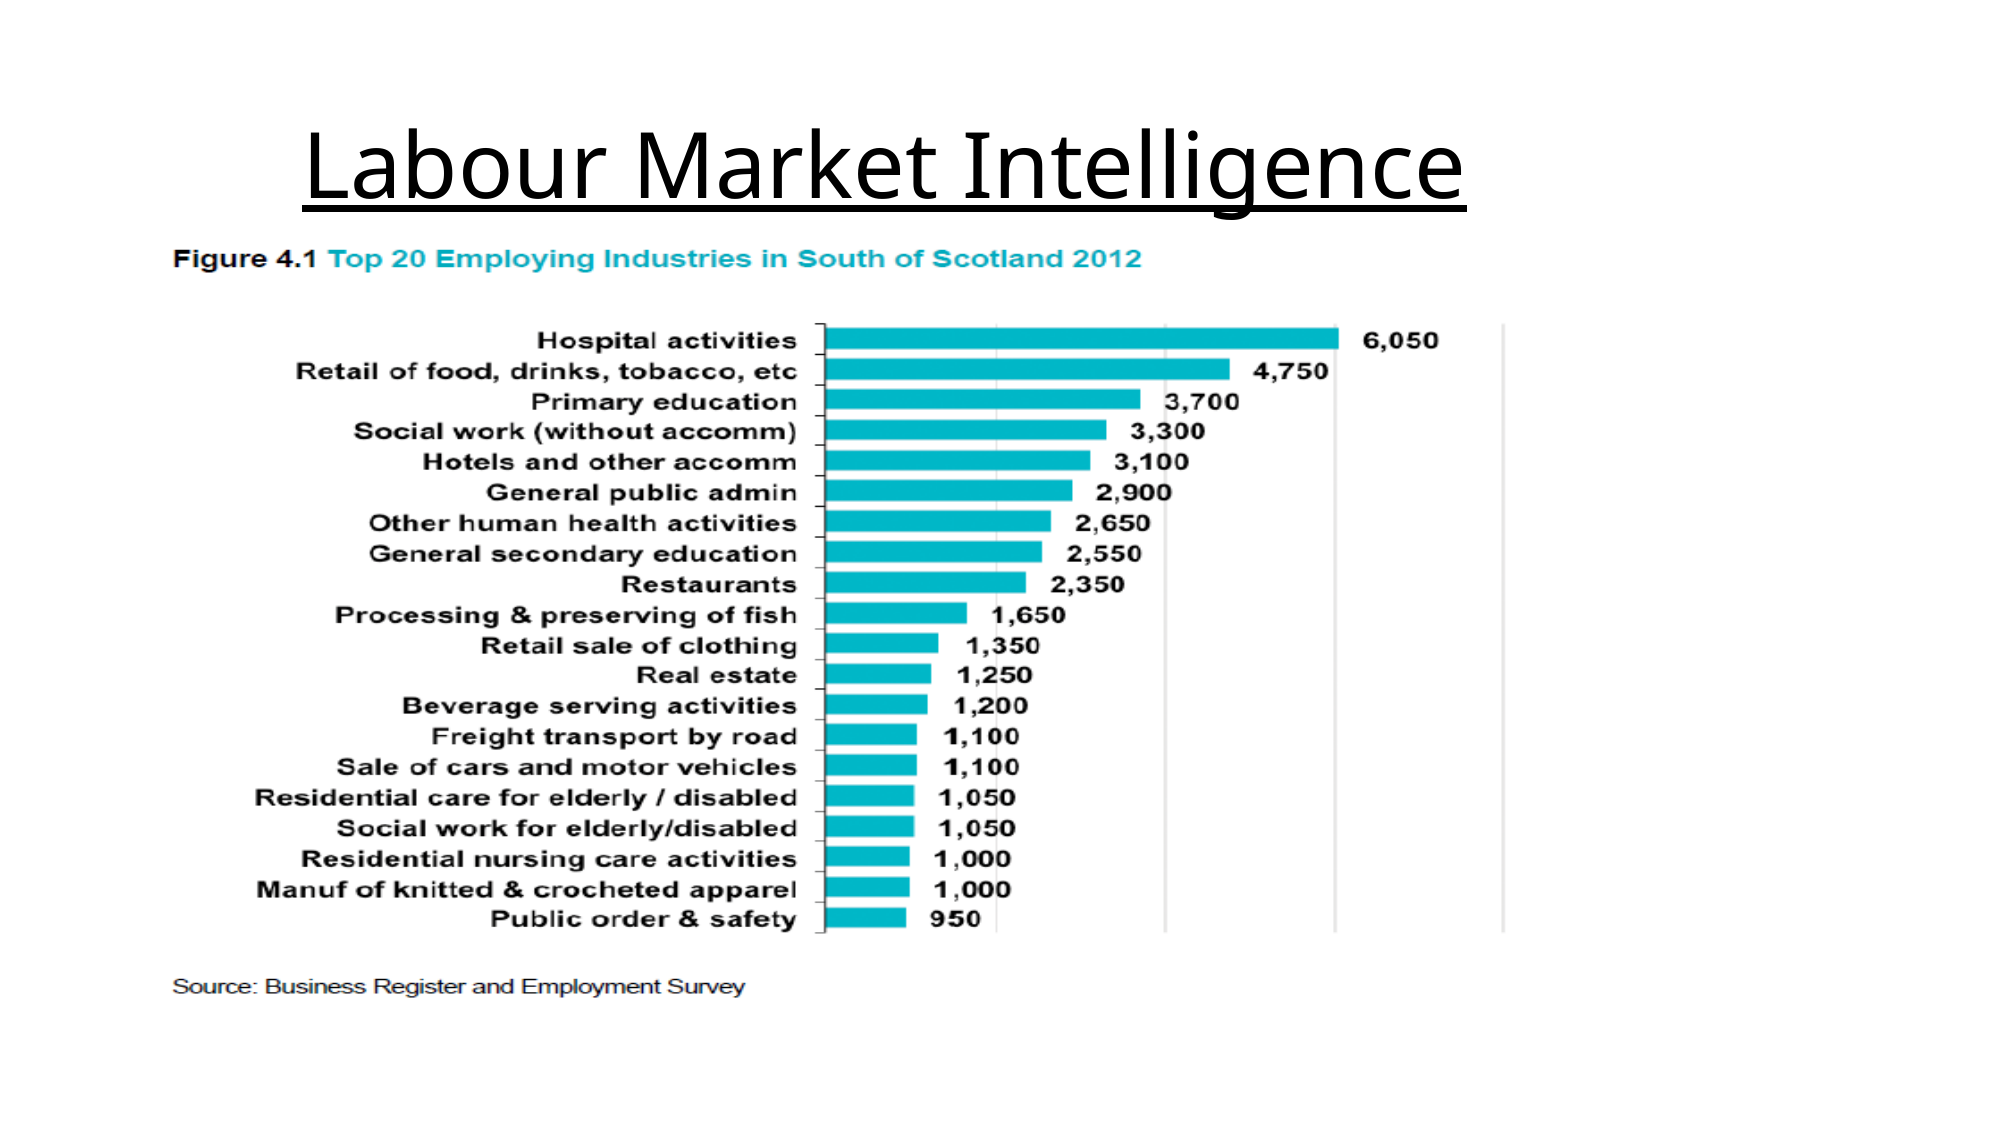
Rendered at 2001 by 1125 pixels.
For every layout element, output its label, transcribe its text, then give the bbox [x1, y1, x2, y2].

title Labour Market Intelligence [137, 59, 1863, 278]
picture [154, 222, 1911, 1014]
